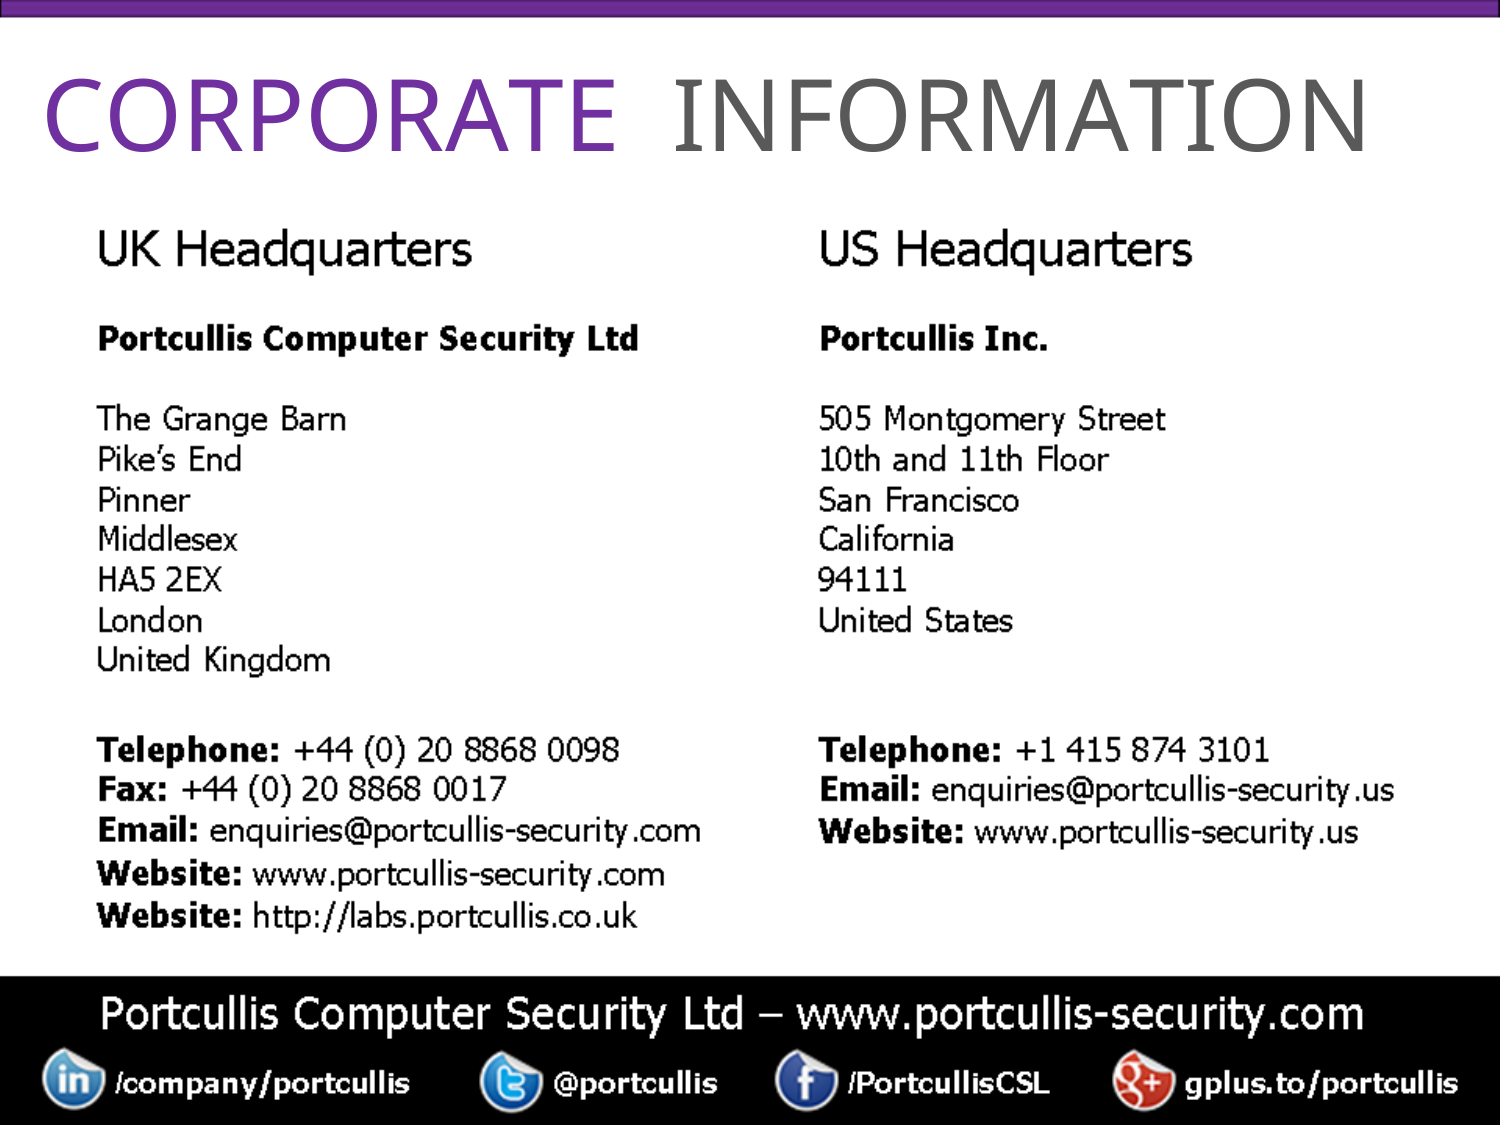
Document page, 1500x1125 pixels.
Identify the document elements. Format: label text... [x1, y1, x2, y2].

title CORPORATE INFORMATION [41, 31, 1439, 209]
picture [0, 0, 1500, 1125]
